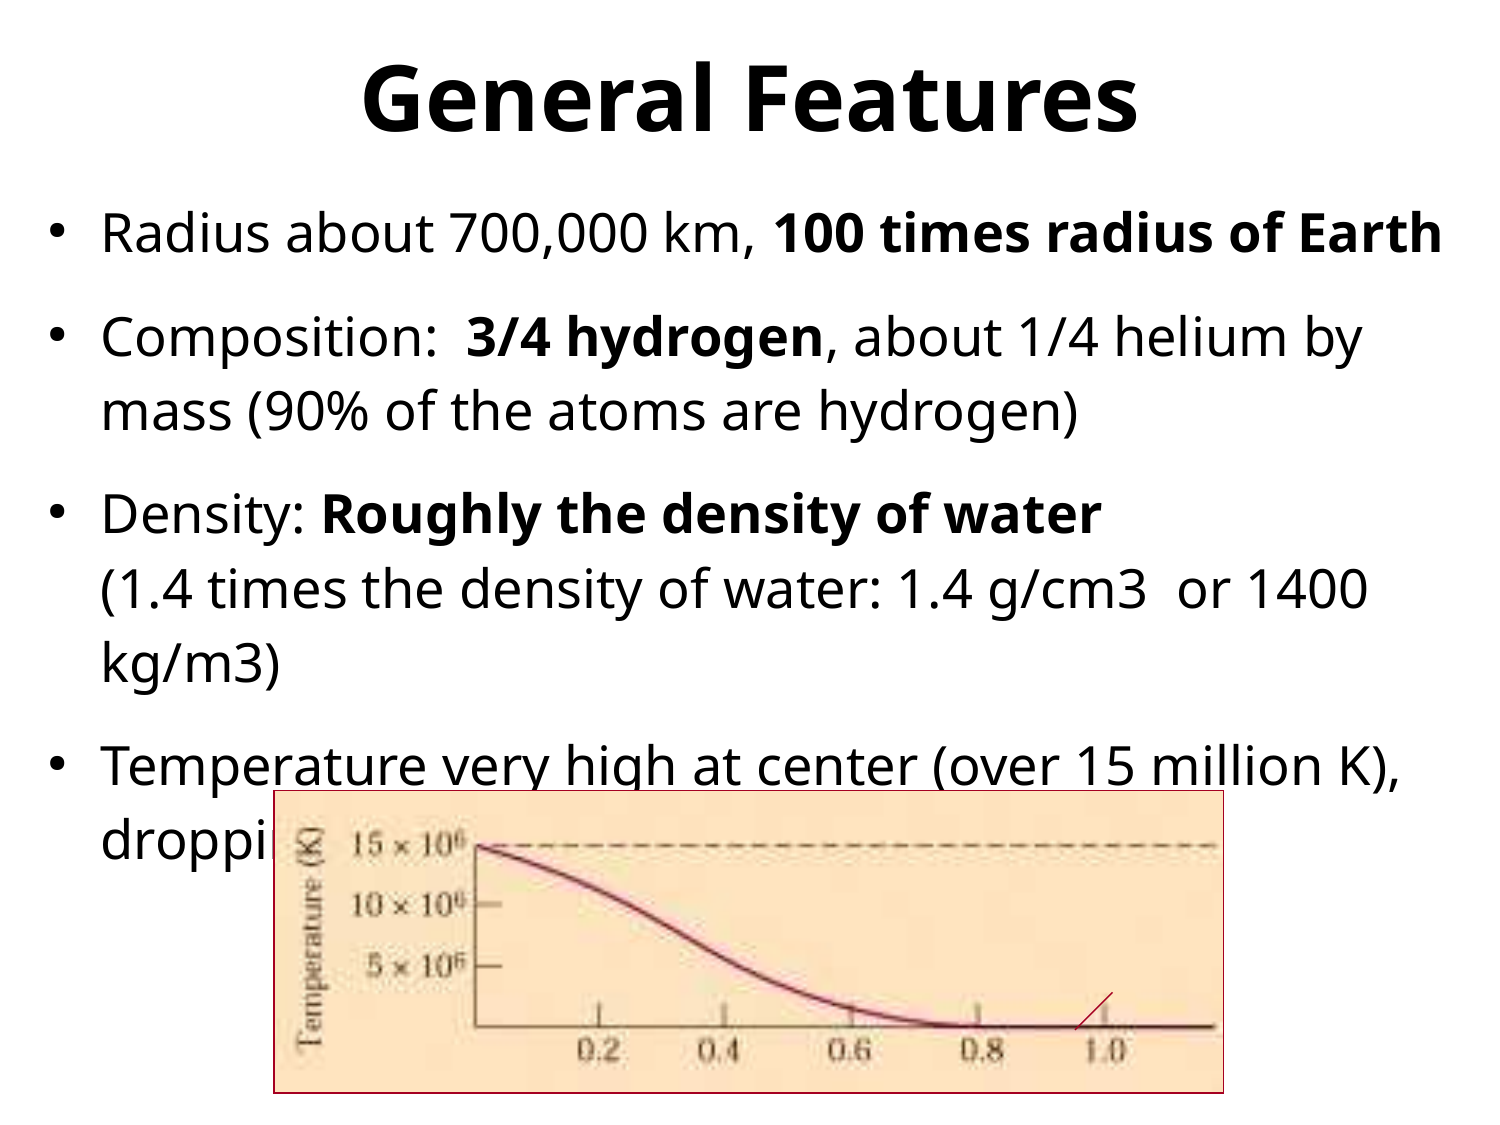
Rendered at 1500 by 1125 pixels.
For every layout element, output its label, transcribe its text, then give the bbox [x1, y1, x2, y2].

title General Features [30, 42, 1471, 150]
picture [275, 791, 1223, 1093]
list Radius about 700,000 km, 100 times radius of Earth Composition: 3/4 hydrogen, about 1/4 helium by mass (90% of the atoms are hydrogen) Density: Roughly the density of water (1.4 times the density of water: 1.4 g/cm3 or 1400 kg/m3) Temperature very high at center (over 15 million K), dropping to 6,000 K near surface [30, 195, 1471, 961]
